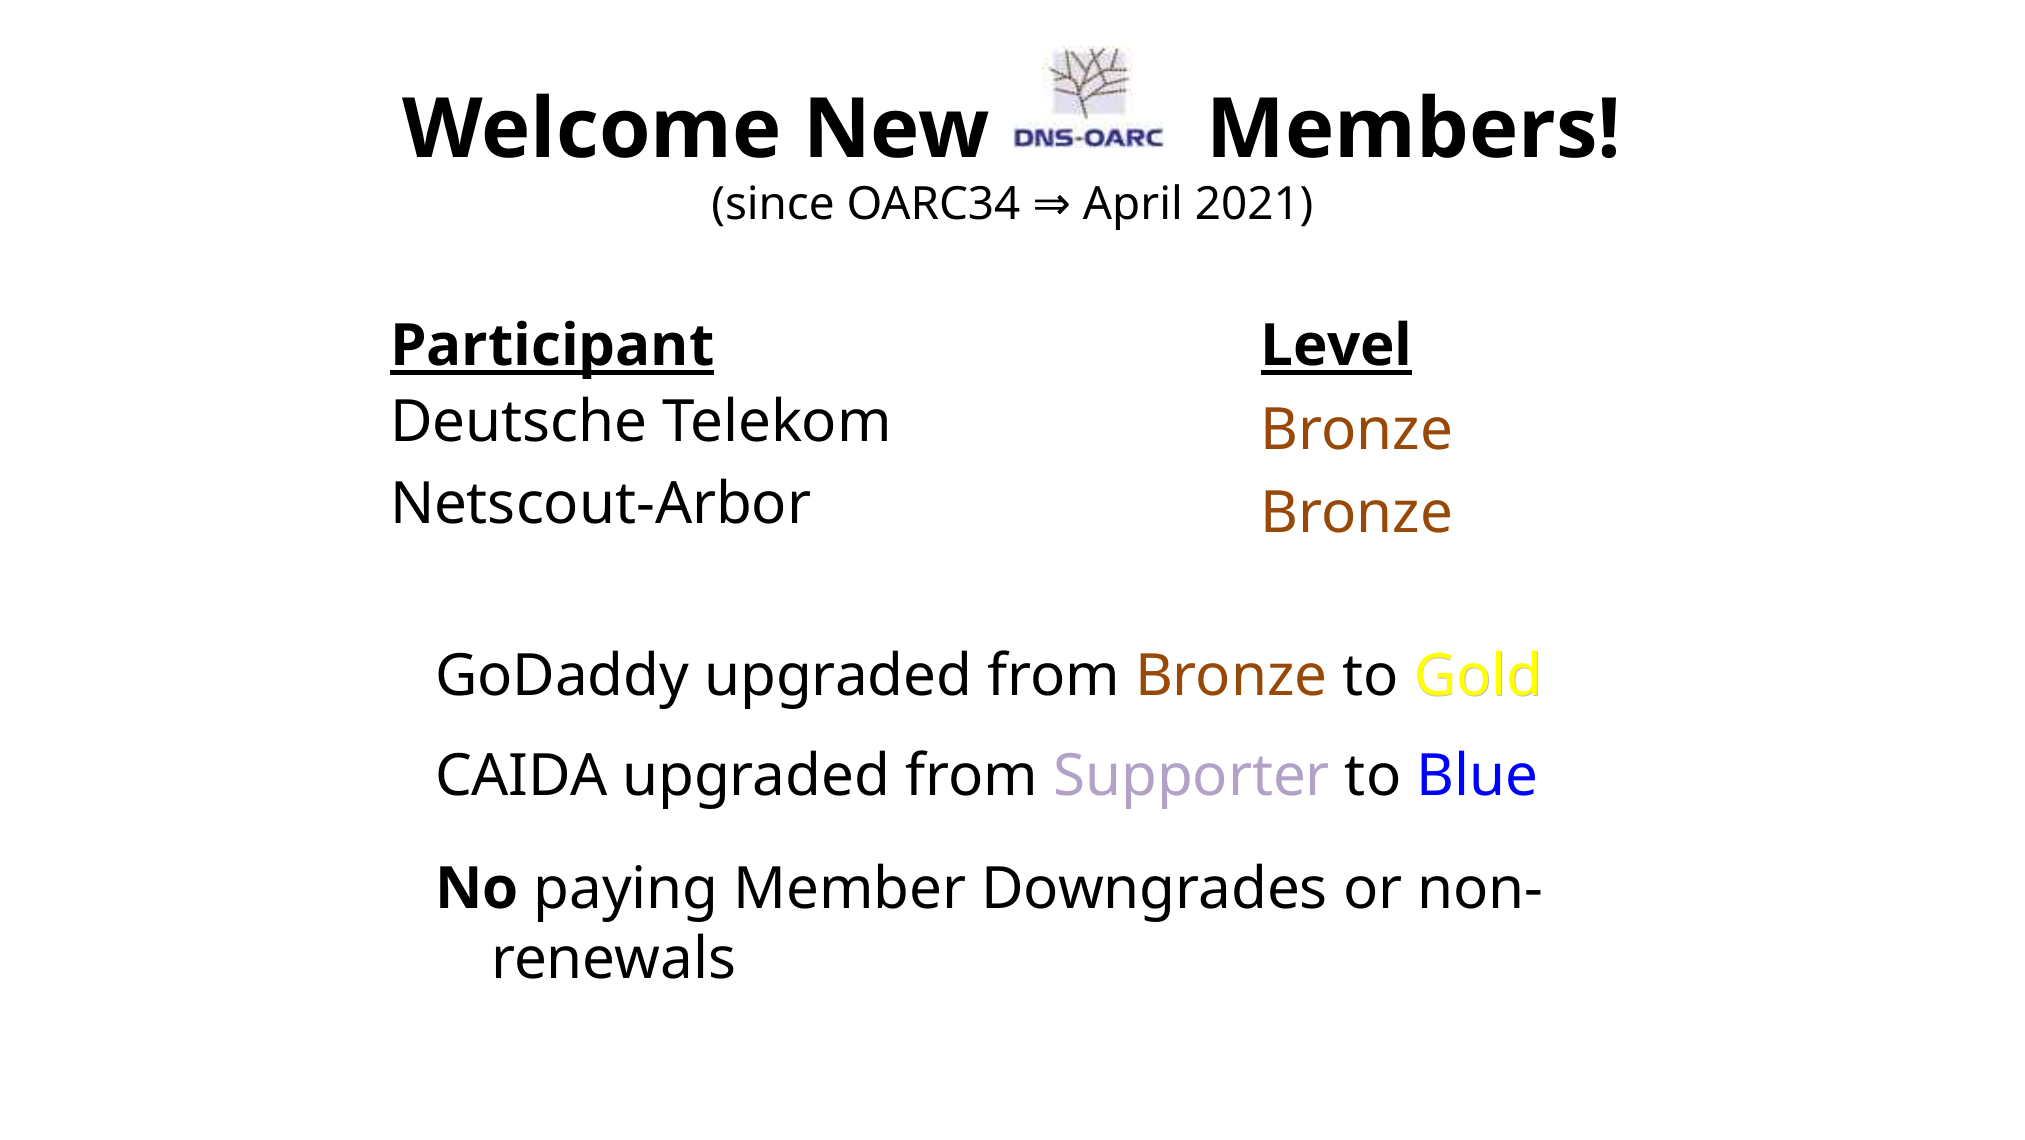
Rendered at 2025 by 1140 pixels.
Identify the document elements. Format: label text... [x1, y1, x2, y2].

list Participant Deutsche Telekom Netscout-Arbor [375, 300, 1163, 1103]
list GoDaddy upgraded from Bronze to Gold CAIDA upgraded from Supporter to Blue No paying Member Downgrades or non-renewals [420, 630, 1748, 1103]
title Welcome New Members! (since OARC34 ⇒ April 2021) [101, 24, 1924, 278]
list Level Bronze Bronze [1200, 300, 1965, 1055]
picture [1013, 46, 1165, 148]
